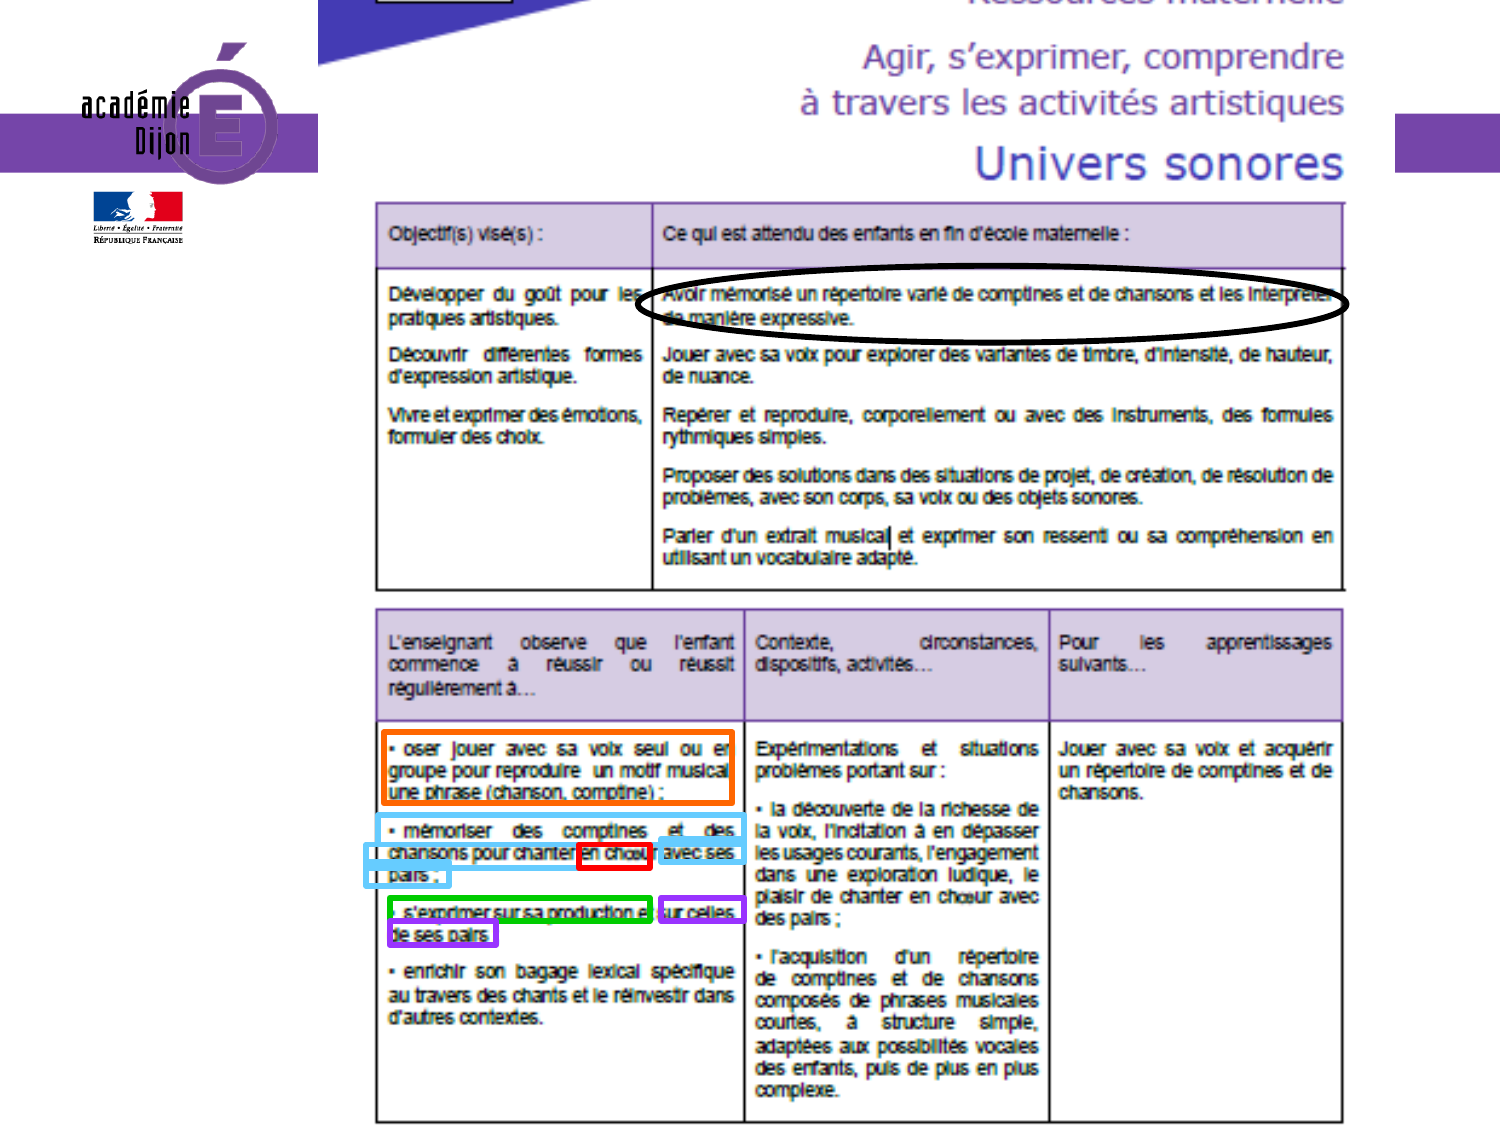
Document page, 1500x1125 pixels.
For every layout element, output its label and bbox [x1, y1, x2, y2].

picture [318, 0, 1395, 1125]
text_box [383, 732, 733, 804]
text_box [366, 814, 745, 886]
picture [82, 42, 278, 244]
text_box [661, 897, 745, 922]
text_box [637, 265, 1347, 343]
text_box [389, 897, 650, 945]
